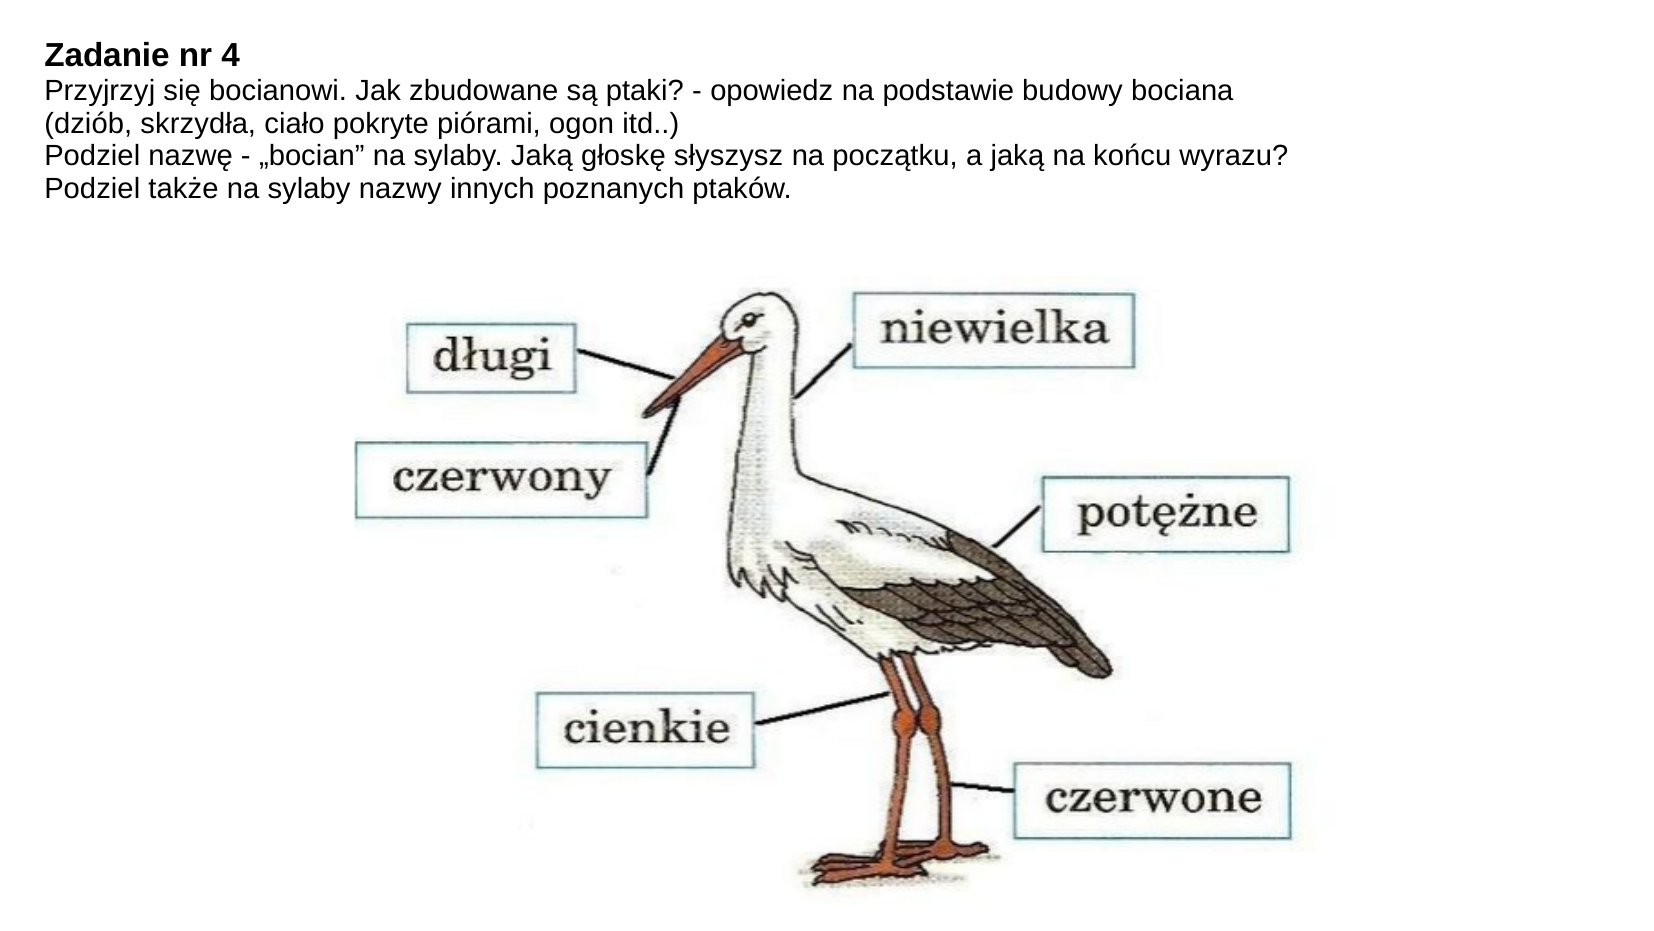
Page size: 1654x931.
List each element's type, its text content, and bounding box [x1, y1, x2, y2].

text_box Zadanie nr 4 Przyjrzyj się bocianowi. Jak zbudowane są ptaki? - opowiedz na podstawie budowy bociana (dziób, skrzydła, ciało pokryte piórami, ogon itd..) Podziel nazwę - „bocian” na sylaby. Jaką głoskę słyszysz na początku, a jaką na końcu wyrazu? Podziel także na sylaby nazwy innych poznanych ptaków. [29, 0, 1625, 213]
picture [354, 265, 1388, 916]
